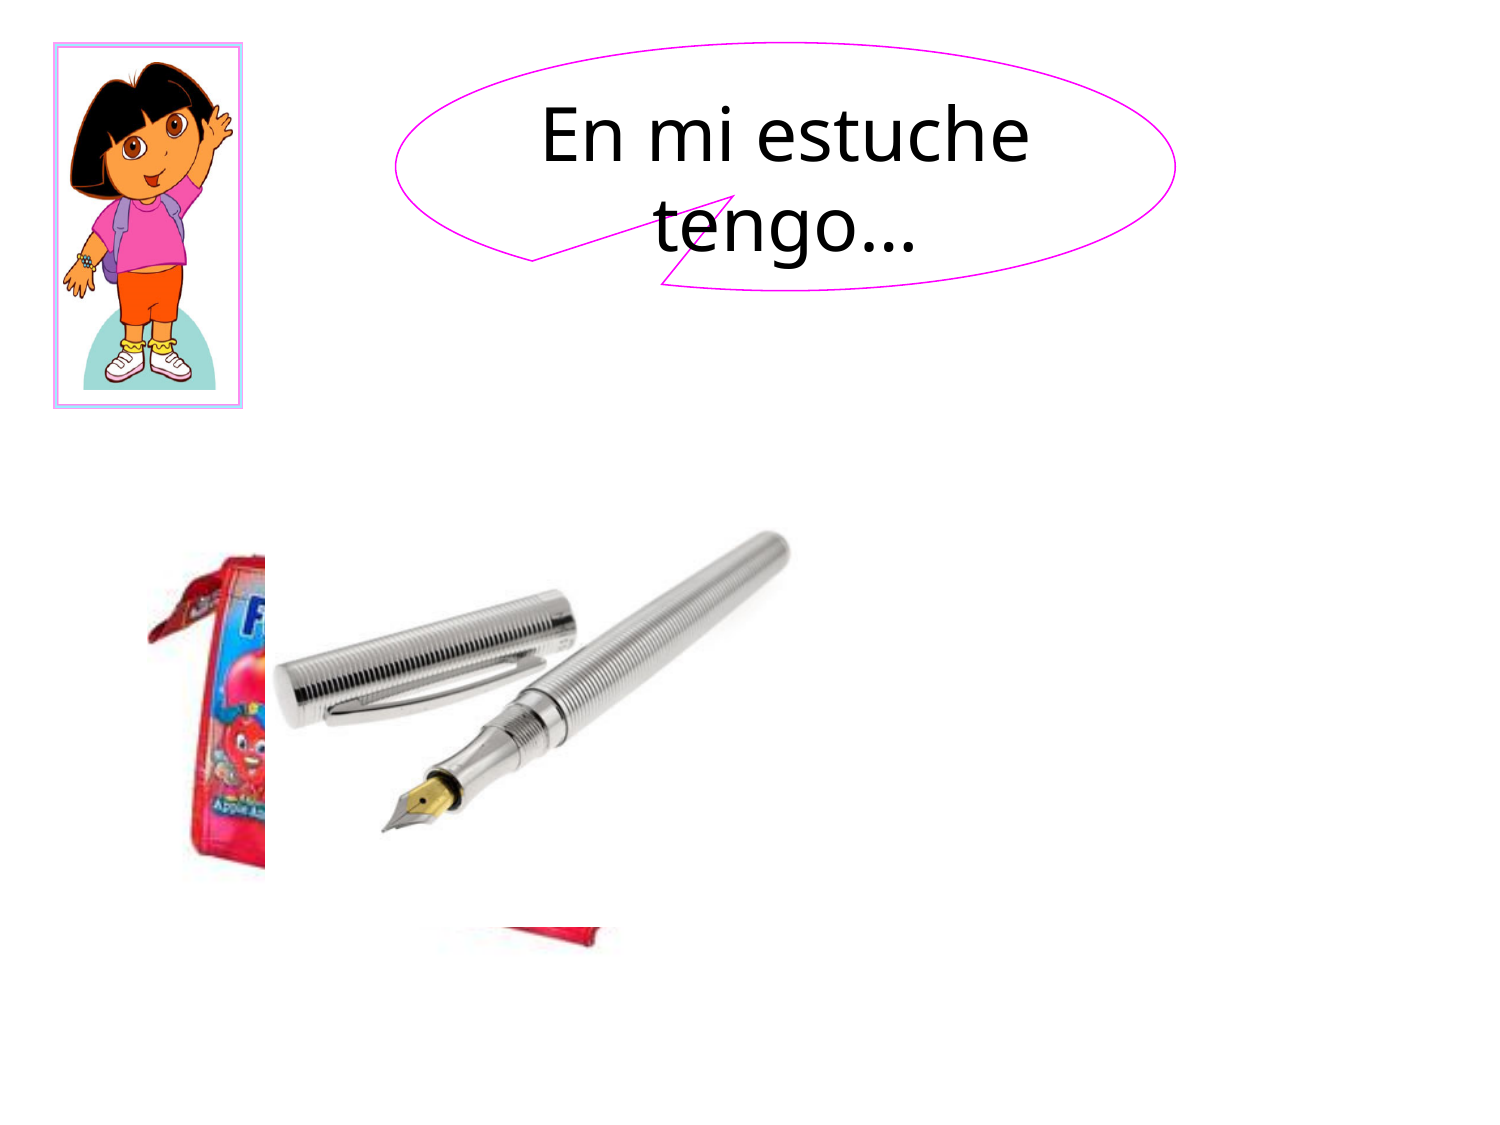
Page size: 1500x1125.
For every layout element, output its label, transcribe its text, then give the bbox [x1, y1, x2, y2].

text_box En mi estuche tengo… [395, 42, 1176, 291]
picture [53, 42, 243, 409]
picture [147, 444, 798, 1059]
